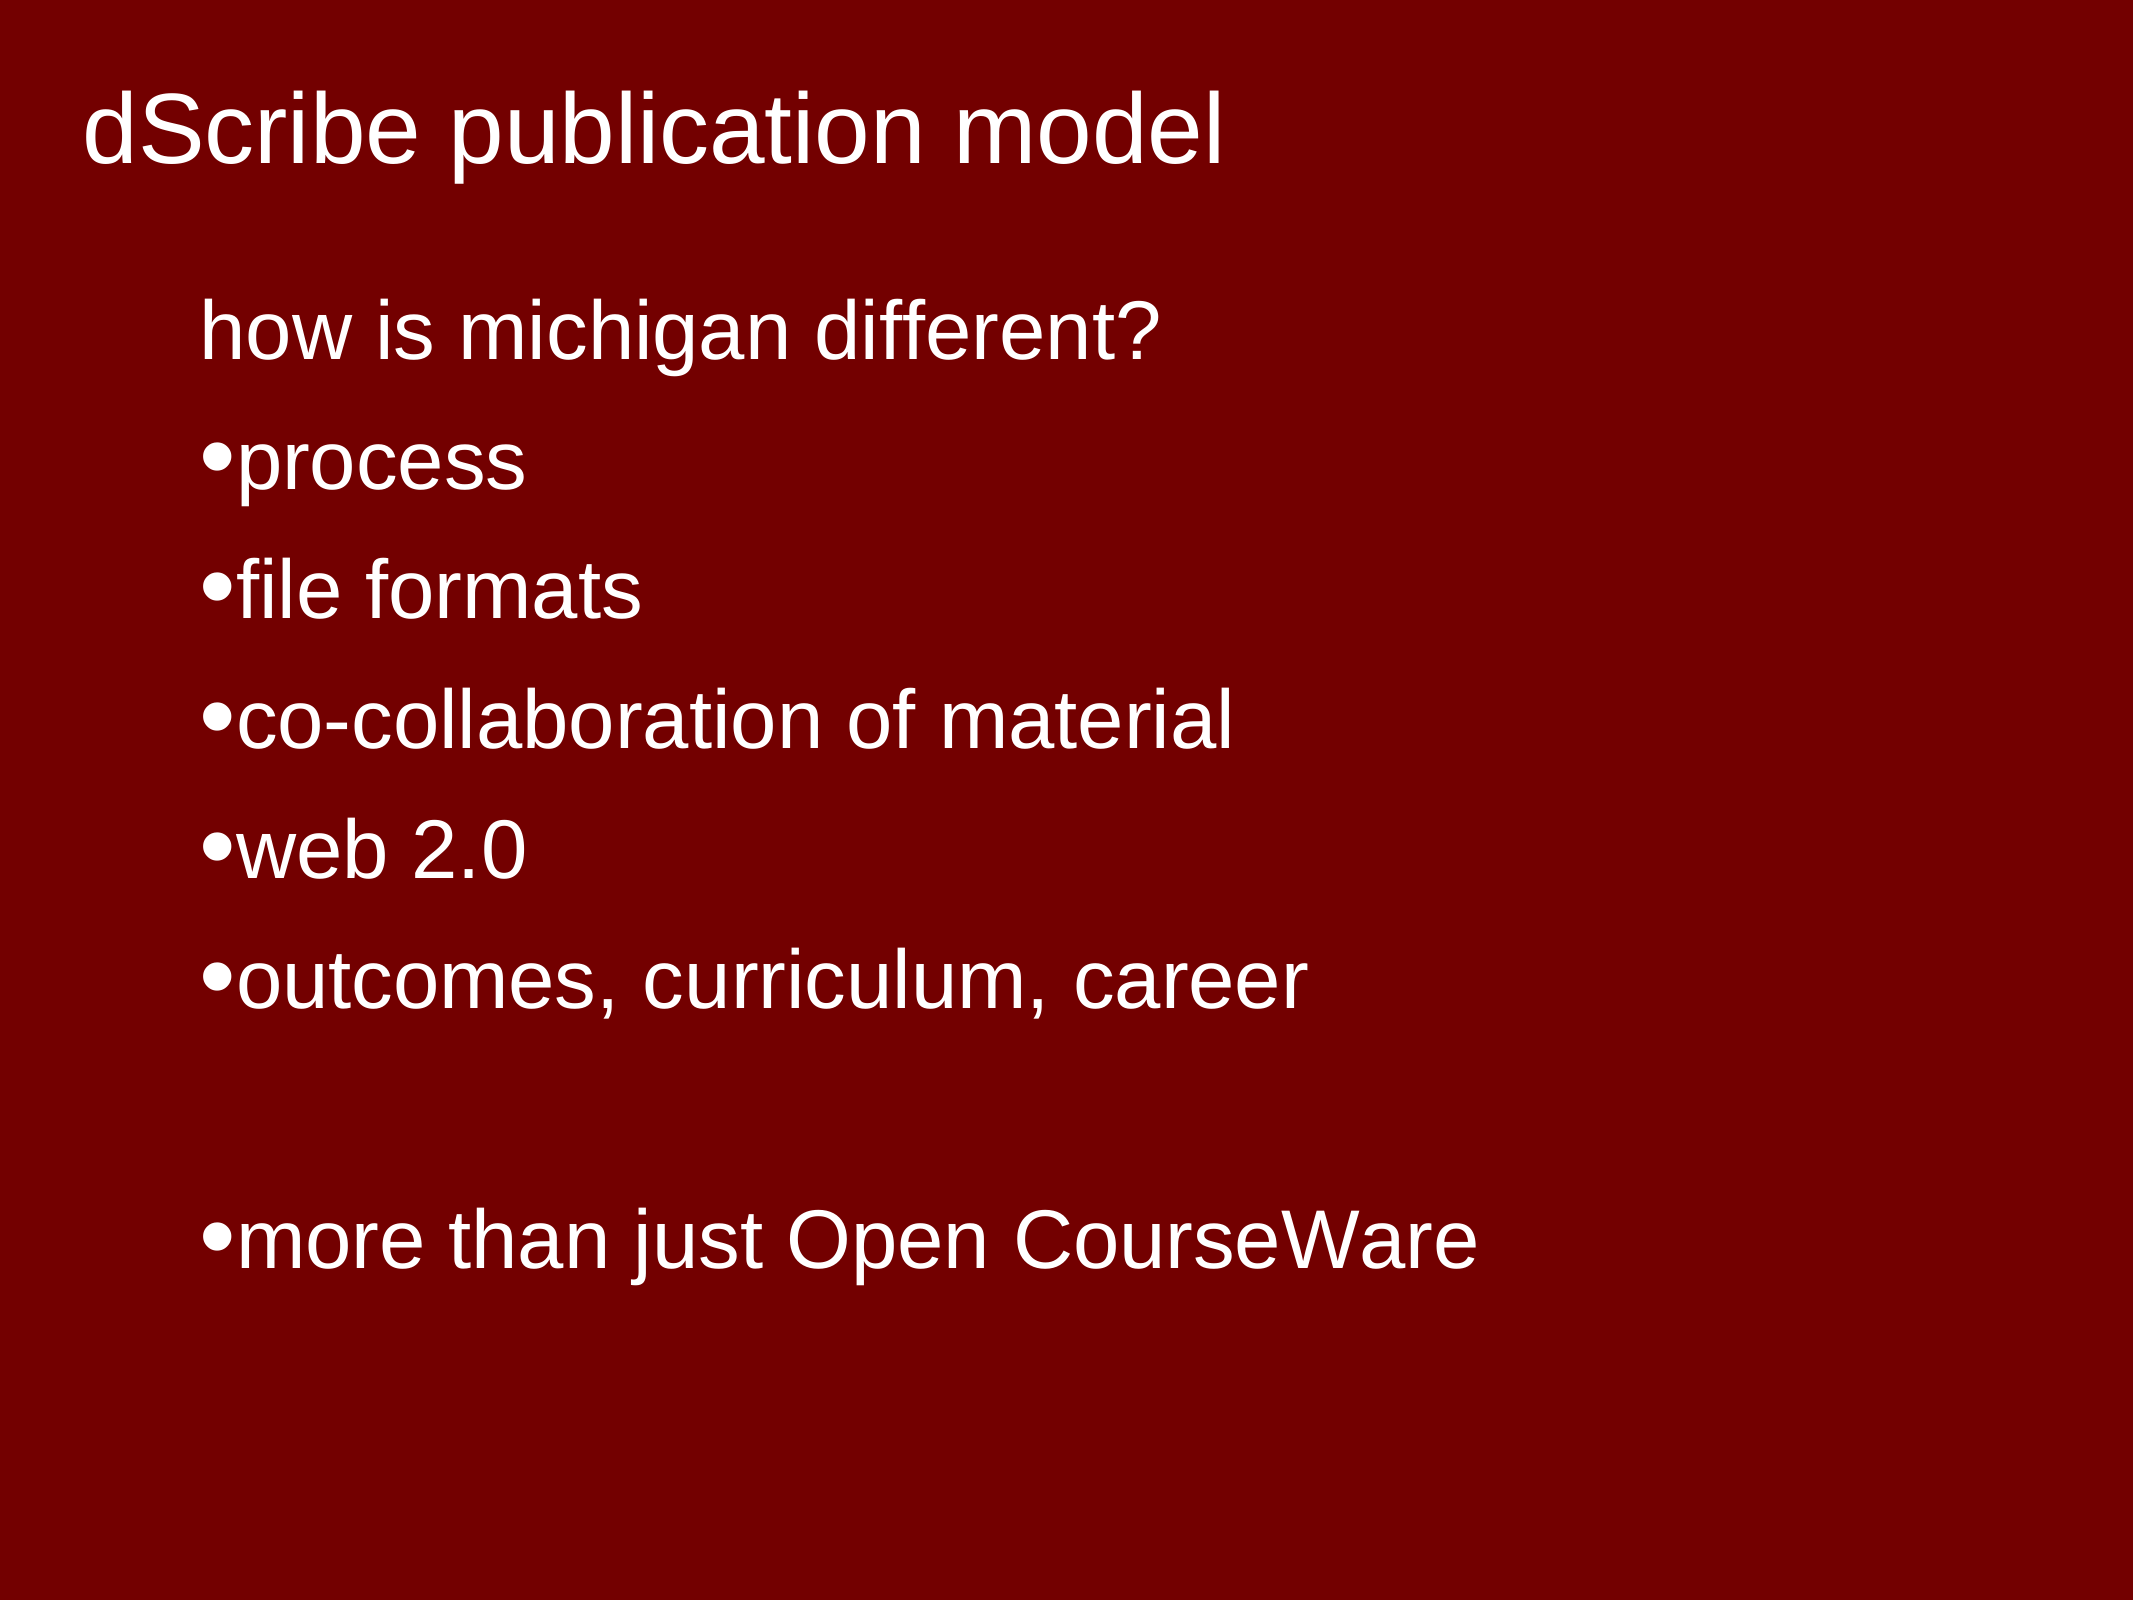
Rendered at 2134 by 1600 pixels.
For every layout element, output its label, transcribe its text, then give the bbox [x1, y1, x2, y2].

text_box dScribe publication model [464, 116, 490, 157]
text_box dScribe publication model [82, 63, 1227, 184]
text_box how is michigan different? process file formats co-collaboration of material web 2.0 outcomes, curriculum, career more than just Open CourseWare [158, 288, 1863, 1243]
